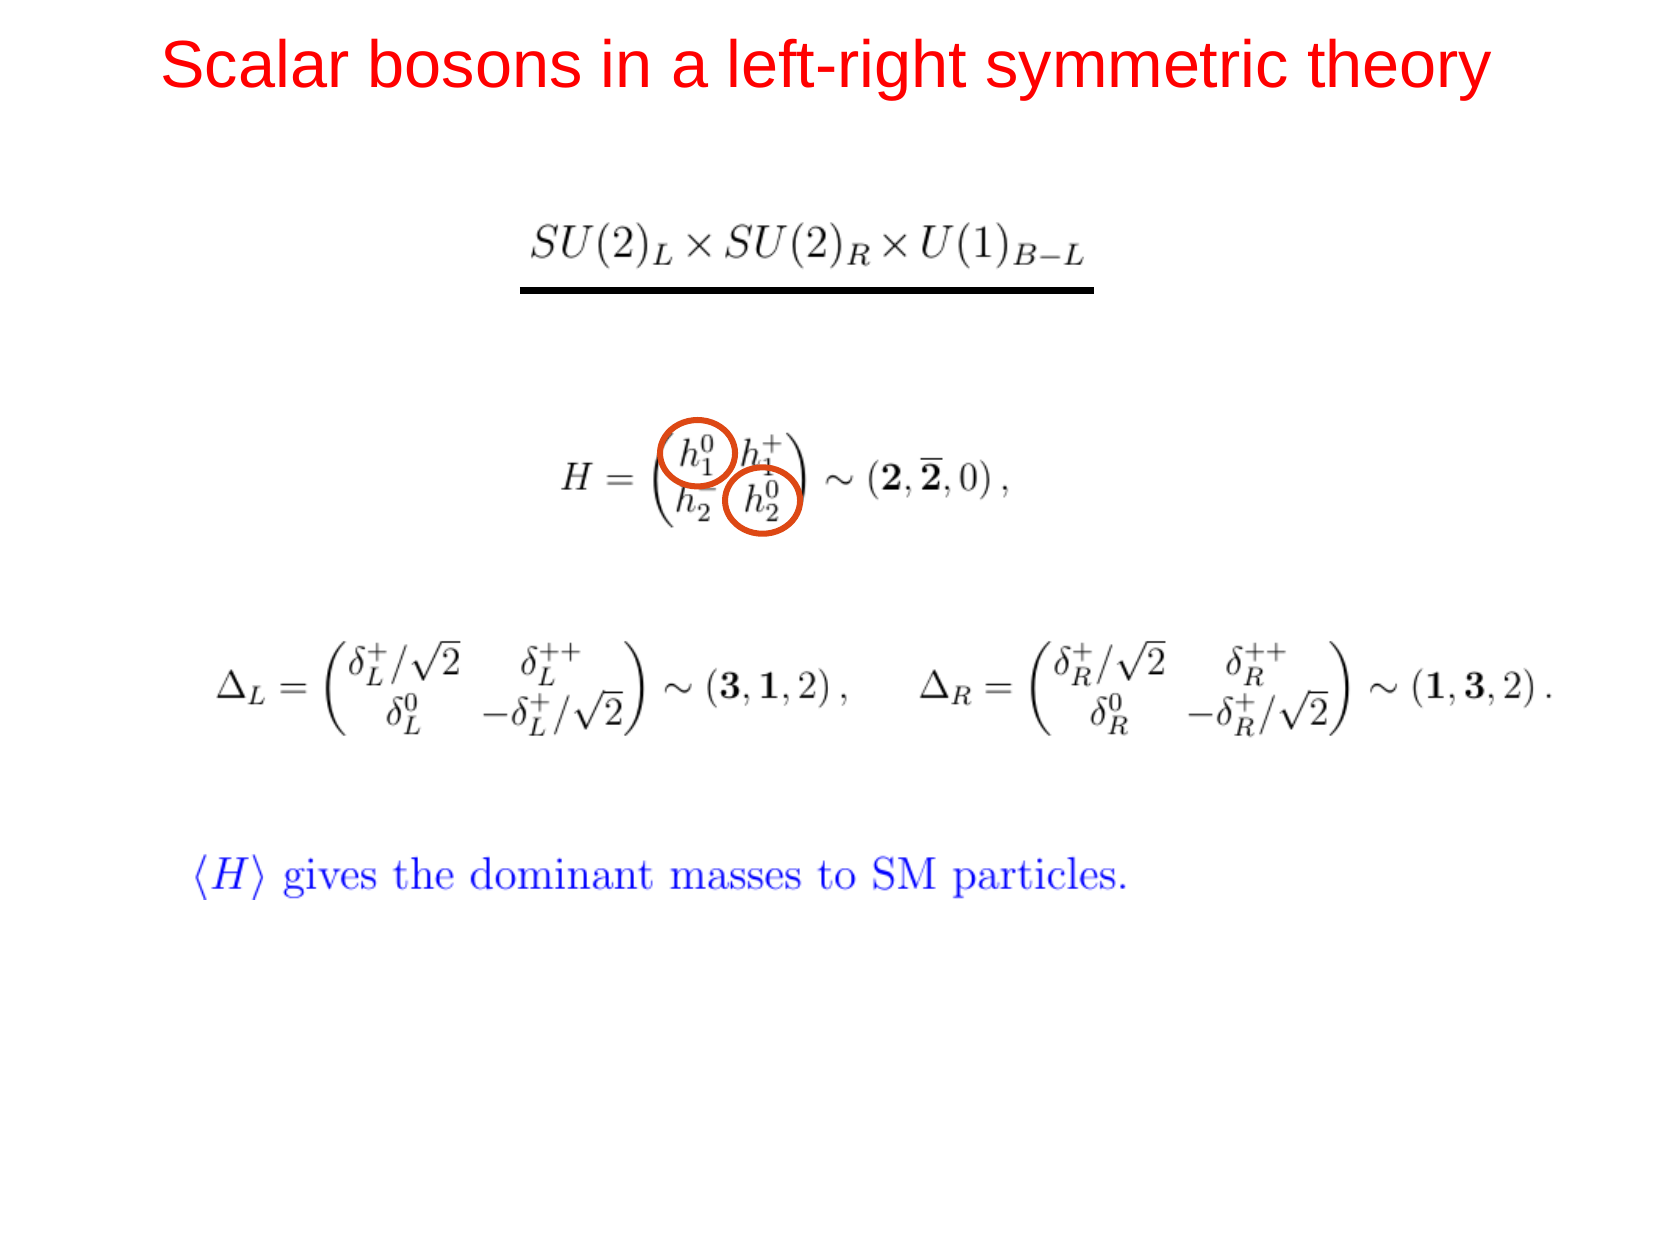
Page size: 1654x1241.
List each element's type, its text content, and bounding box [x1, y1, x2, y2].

title Scalar bosons in a left-right symmetric theory [83, 0, 1572, 168]
picture [201, 599, 1591, 747]
picture [519, 210, 1131, 276]
picture [510, 419, 1099, 556]
picture [177, 842, 1141, 901]
picture [664, 424, 731, 483]
